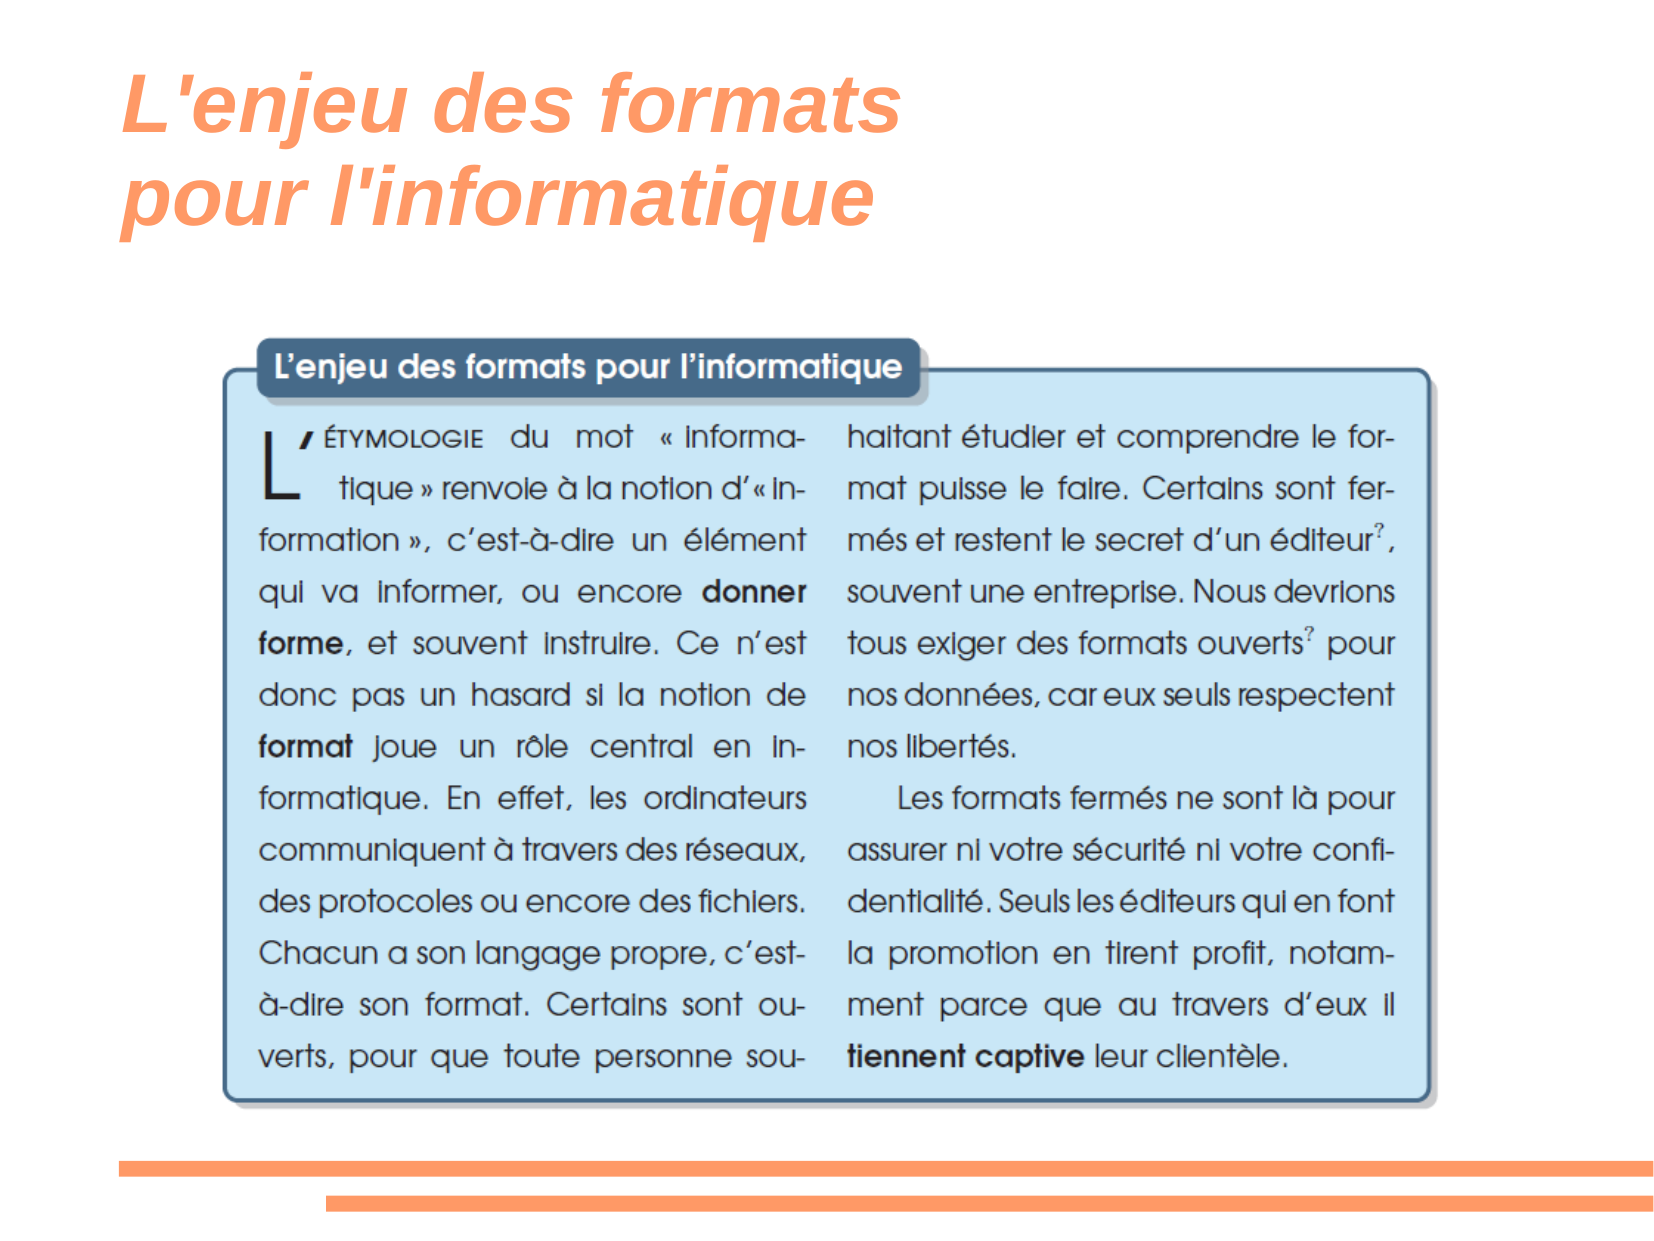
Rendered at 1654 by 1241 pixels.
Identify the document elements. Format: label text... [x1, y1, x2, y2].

picture [214, 324, 1447, 1123]
title L'enjeu des formats pour l'informatique [121, 46, 1534, 254]
